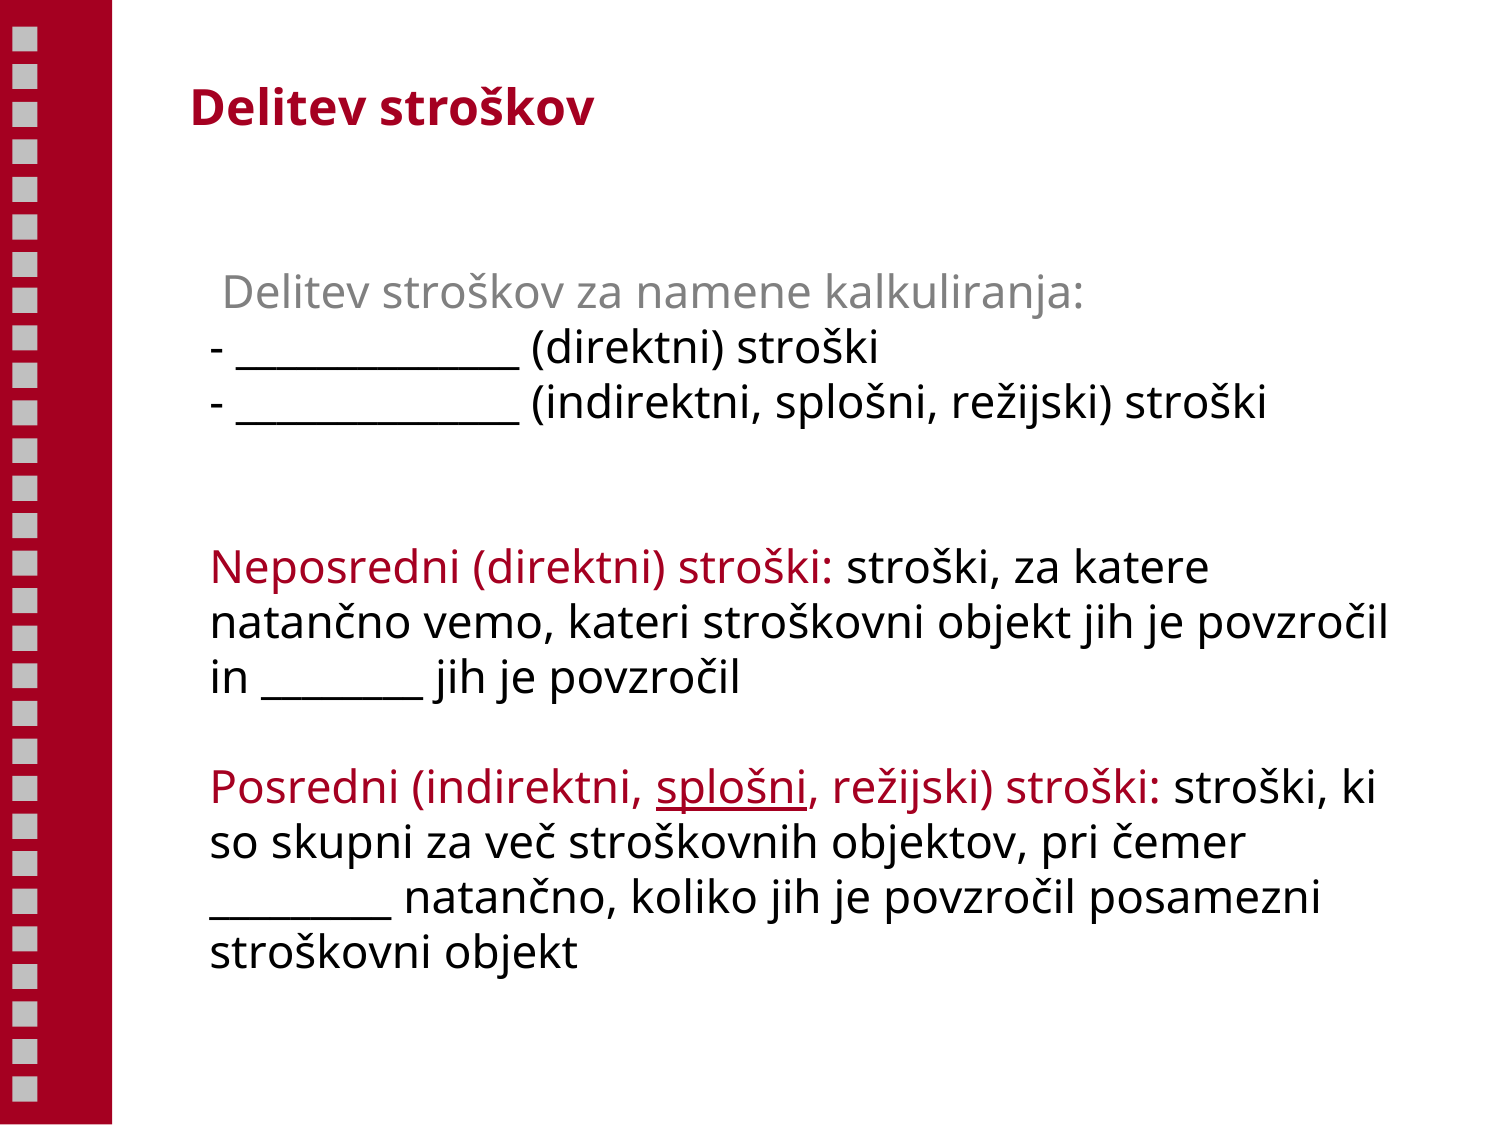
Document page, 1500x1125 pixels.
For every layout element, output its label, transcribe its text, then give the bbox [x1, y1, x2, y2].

title Delitev stroškov [174, 37, 1450, 173]
text_box Delitev stroškov za namene kalkuliranja: - ______________ (direktni) stroški - ______________ (indirektni, splošni, režijski) stroški Neposredni (direktni) stroški: stroški, za katere natančno vemo, kateri stroškovni objekt jih je povzročil in ________ jih je povzročil Posredni (indirektni, splošni, režijski) stroški: stroški, ki so skupni za več stroškovnih objektov, pri čemer _________ natančno, koliko jih je povzročil posamezni stroškovni objekt [194, 255, 1412, 986]
